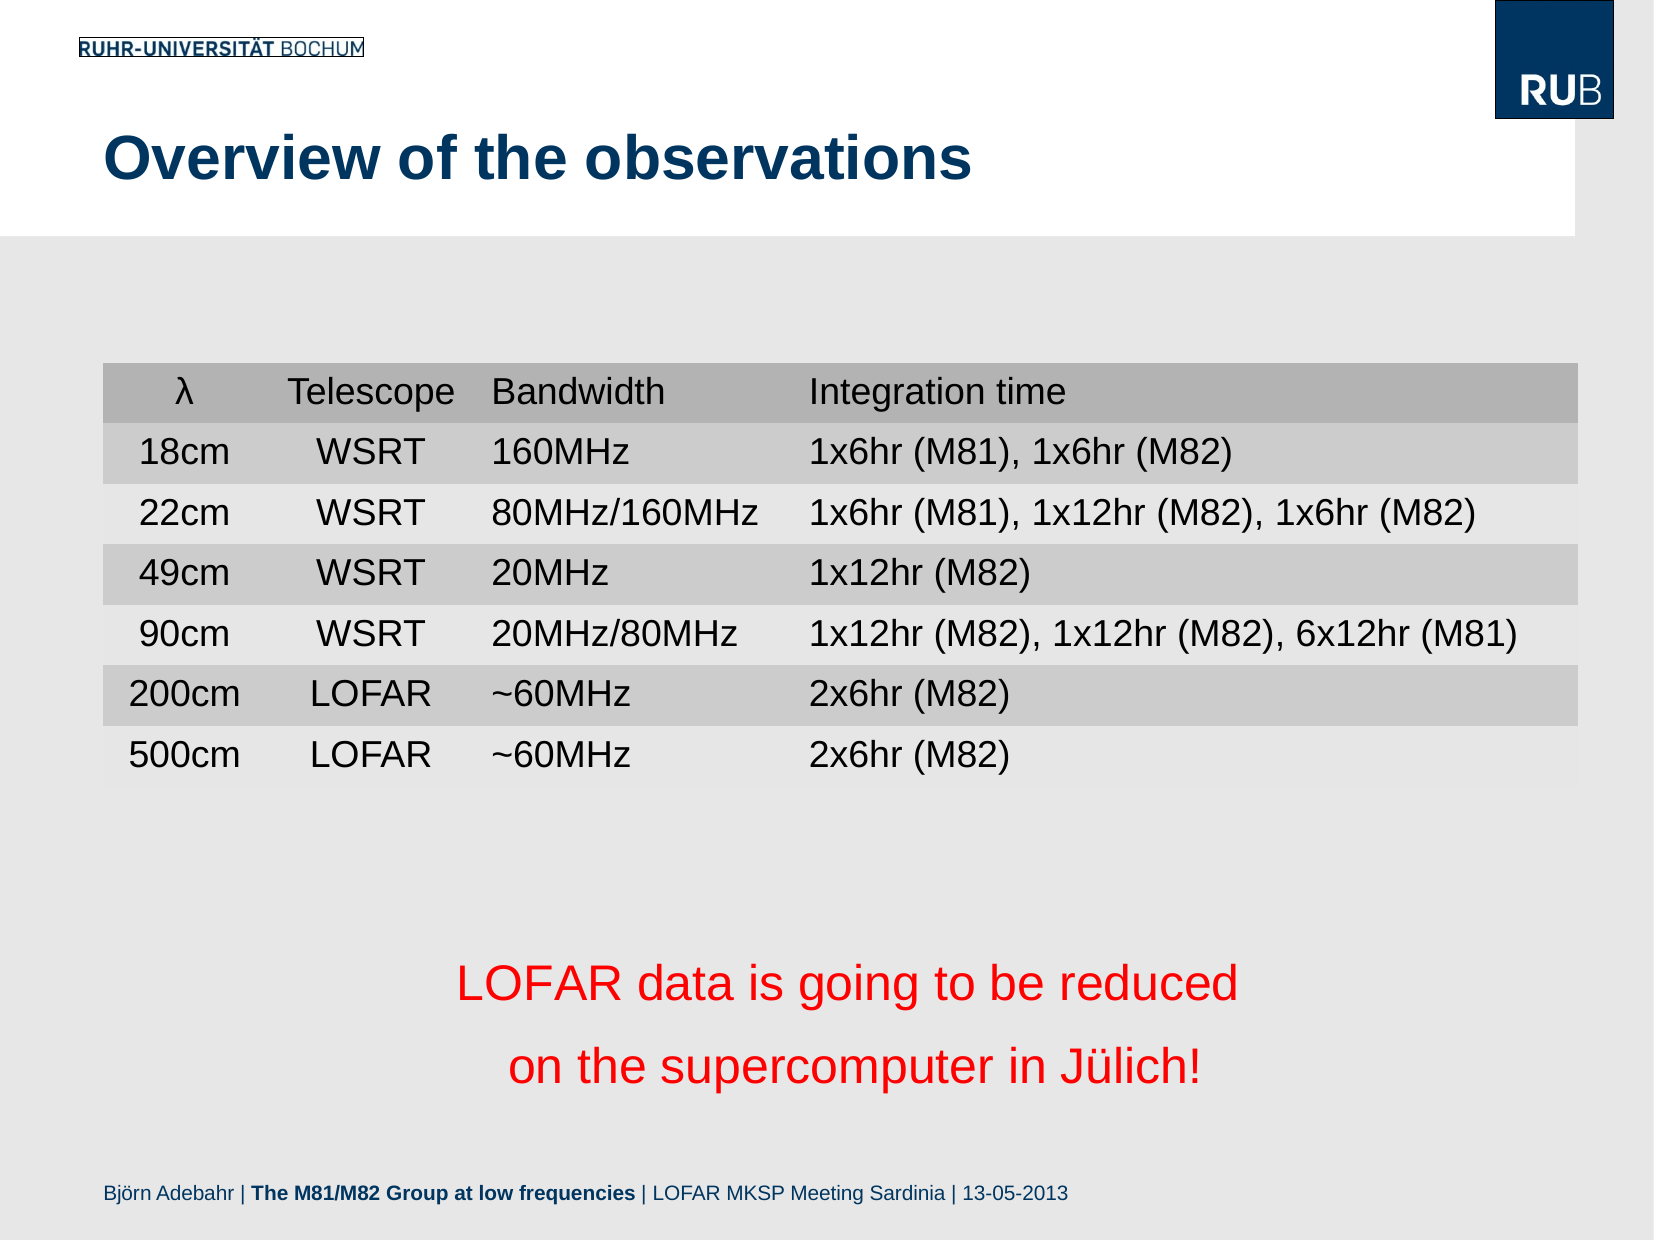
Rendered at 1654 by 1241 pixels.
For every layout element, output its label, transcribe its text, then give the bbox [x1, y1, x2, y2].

table_cell WSRT [266, 423, 477, 484]
table_cell 160MHz [477, 423, 794, 484]
table_cell ~60MHz [477, 665, 794, 726]
table_cell 200cm [103, 665, 266, 726]
table_cell 1x6hr (M81), 1x6hr (M82) [794, 423, 1578, 484]
table_cell 22cm [103, 484, 266, 544]
table_cell 1x6hr (M81), 1x12hr (M82), 1x6hr (M82) [794, 484, 1578, 544]
table_header Telescope [266, 363, 477, 423]
table_cell 49cm [103, 544, 266, 605]
table_cell 90cm [103, 605, 266, 665]
text_box LOFAR data is going to be reduced on the supercomputer in Jülich! [412, 919, 1276, 1074]
table_cell 2x6hr (M82) [794, 726, 1578, 786]
table_cell WSRT [266, 544, 477, 605]
table_cell 80MHz/160MHz [477, 484, 794, 544]
table_header Bandwidth [477, 363, 794, 423]
text_box Björn Adebahr | The M81/M82 Group at low frequencies | LOFAR MKSP Meeting Sardinia | 13-05-2013 [88, 1174, 1613, 1213]
table_cell 20MHz [477, 544, 794, 605]
table_cell 1x12hr (M82) [794, 544, 1578, 605]
table_cell LOFAR [266, 665, 477, 726]
table_cell 2x6hr (M82) [794, 665, 1578, 726]
table_cell 500cm [103, 726, 266, 786]
picture [80, 38, 363, 56]
table_cell WSRT [266, 605, 477, 665]
table_cell LOFAR [266, 726, 477, 786]
table_header Integration time [794, 363, 1578, 423]
table_cell ~60MHz [477, 726, 794, 786]
table_cell 18cm [103, 423, 266, 484]
table_header λ [103, 363, 266, 423]
table_cell 20MHz/80MHz [477, 605, 794, 665]
picture [1496, 1, 1613, 115]
table_cell WSRT [266, 484, 477, 544]
table_cell 1x12hr (M82), 1x12hr (M82), 6x12hr (M81) [794, 605, 1578, 665]
text_box Overview of the observations [0, 115, 1651, 222]
